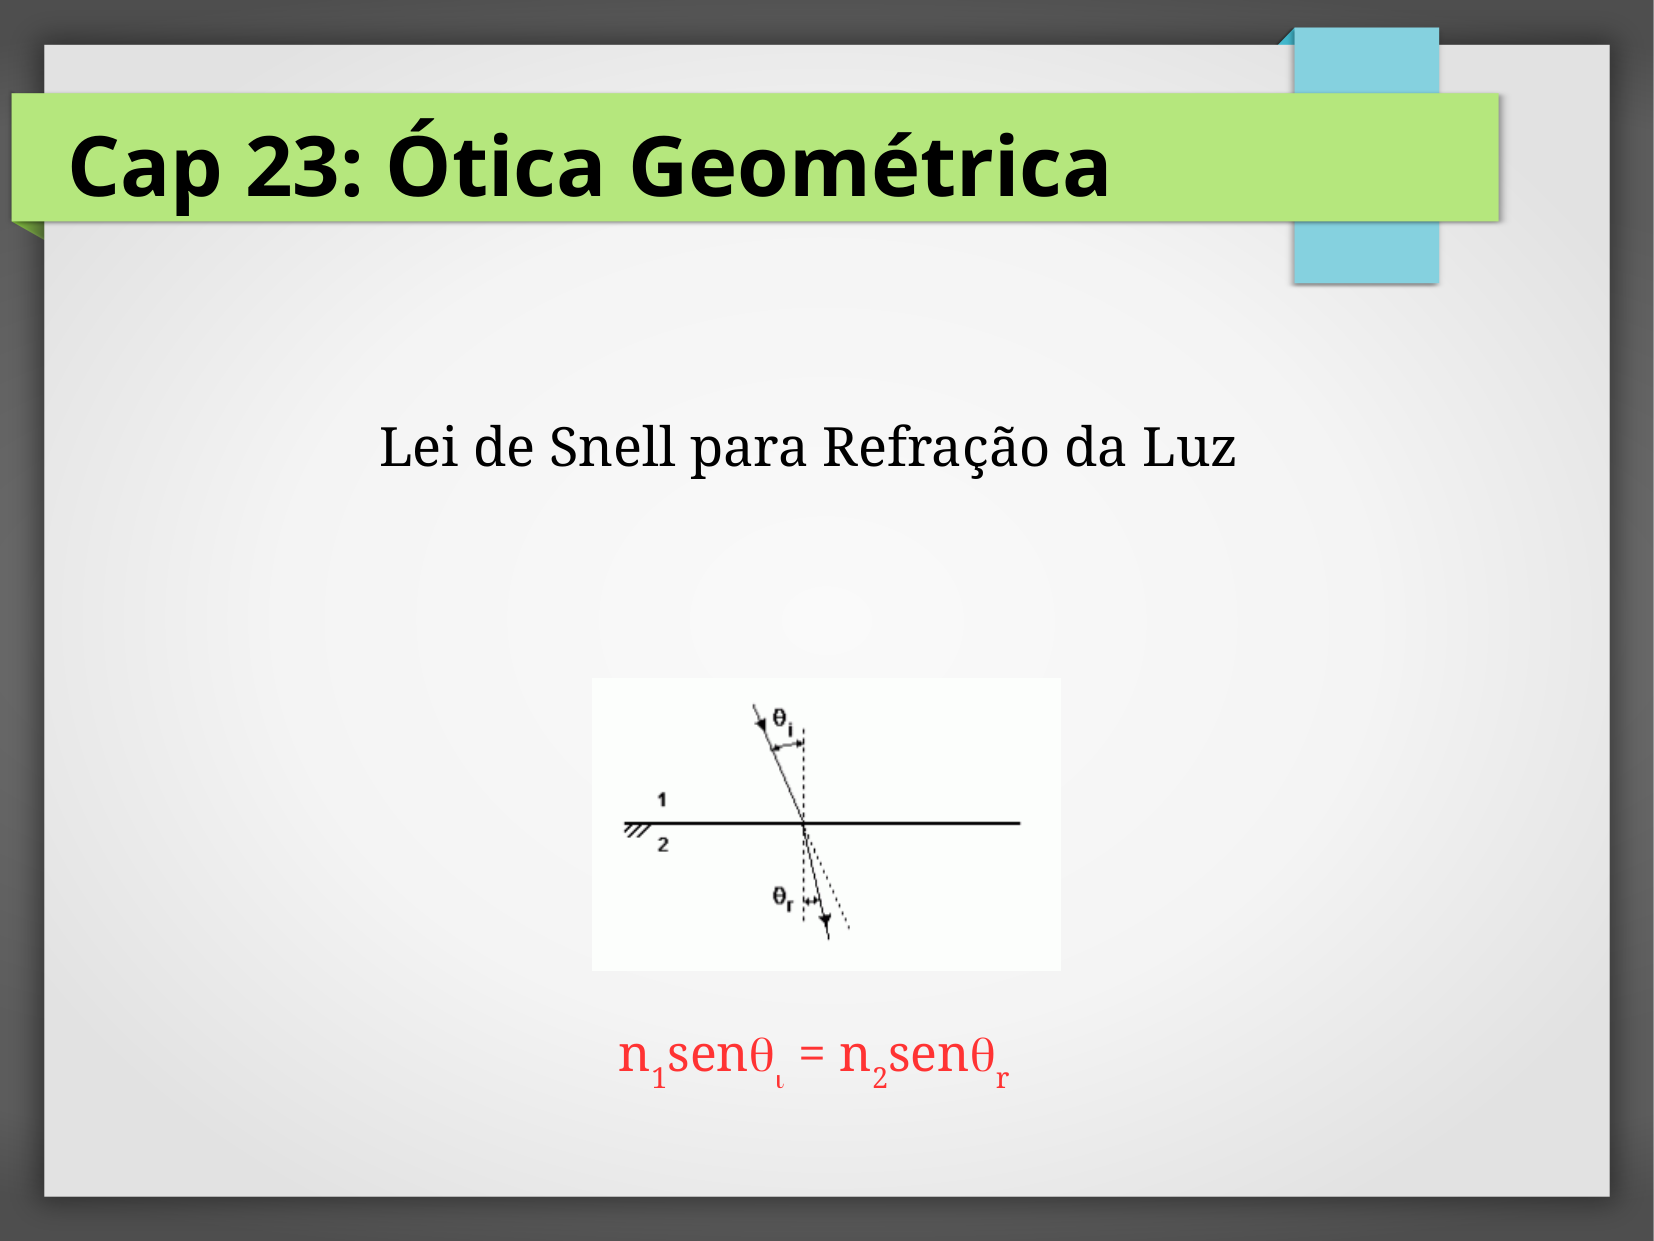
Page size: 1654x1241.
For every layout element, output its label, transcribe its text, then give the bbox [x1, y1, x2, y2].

text_box n1senqi = n2senqr [568, 1010, 1111, 1176]
picture [0, 0, 1654, 1241]
text_box Cap 23: Ótica Geométrica [53, 100, 1607, 1193]
text_box Lei de Snell para Refração da Luz [94, 401, 1524, 480]
